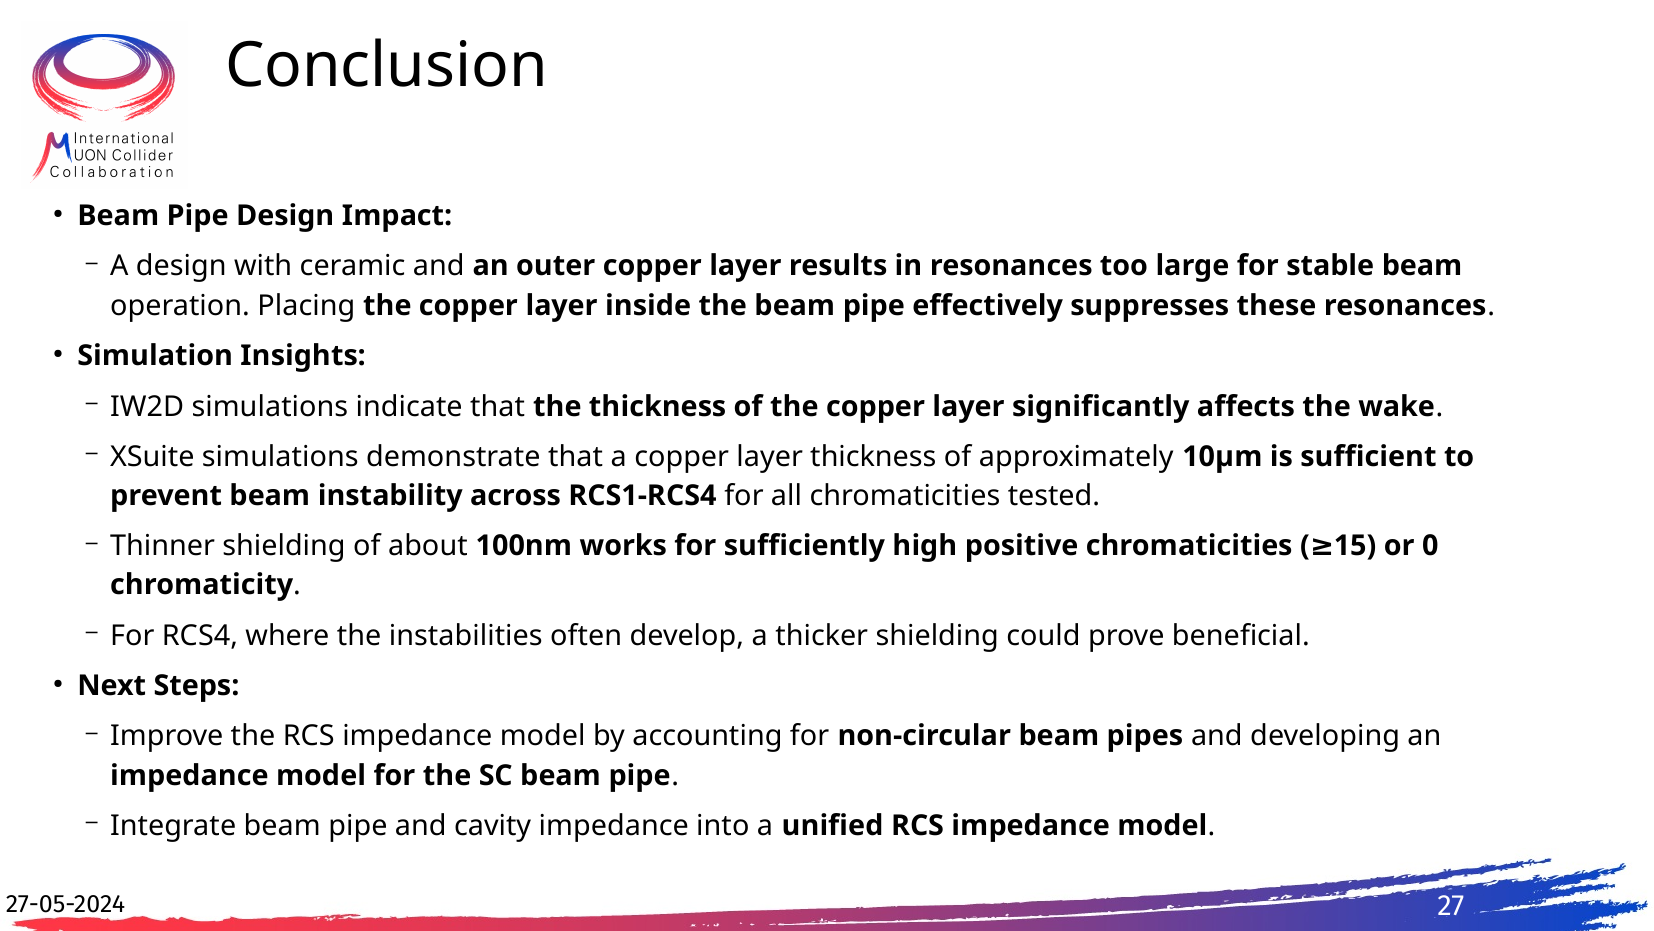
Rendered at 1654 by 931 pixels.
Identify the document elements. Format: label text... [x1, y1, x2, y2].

title Conclusion [225, 19, 1571, 181]
picture [21, 21, 188, 189]
list Beam Pipe Design Impact: A design with ceramic and an outer copper layer results in resonances too large for stable beam operation. Placing the copper layer inside the beam pipe effectively suppresses these resonances. Simulation Insights: IW2D simulations indicate that the thickness of the copper layer significantly affects the wake. XSuite simulations demonstrate that a copper layer thickness of approximately 10μm is sufficient to prevent beam instability across RCS1-RCS4 for all chromaticities tested. Thinner shielding of about 100nm works for sufficiently high positive chromaticities (≥15) or 0 chromaticity. For RCS4, where the instabilities often develop, a thicker shielding could prove beneficial. Next Steps: Improve the RCS impedance model by accounting for non-circular beam pipes and developing an impedance model for the SC beam pipe. Integrate beam pipe and cavity impedance into a unified RCS impedance model. [45, 195, 1571, 856]
picture [0, 848, 1654, 931]
